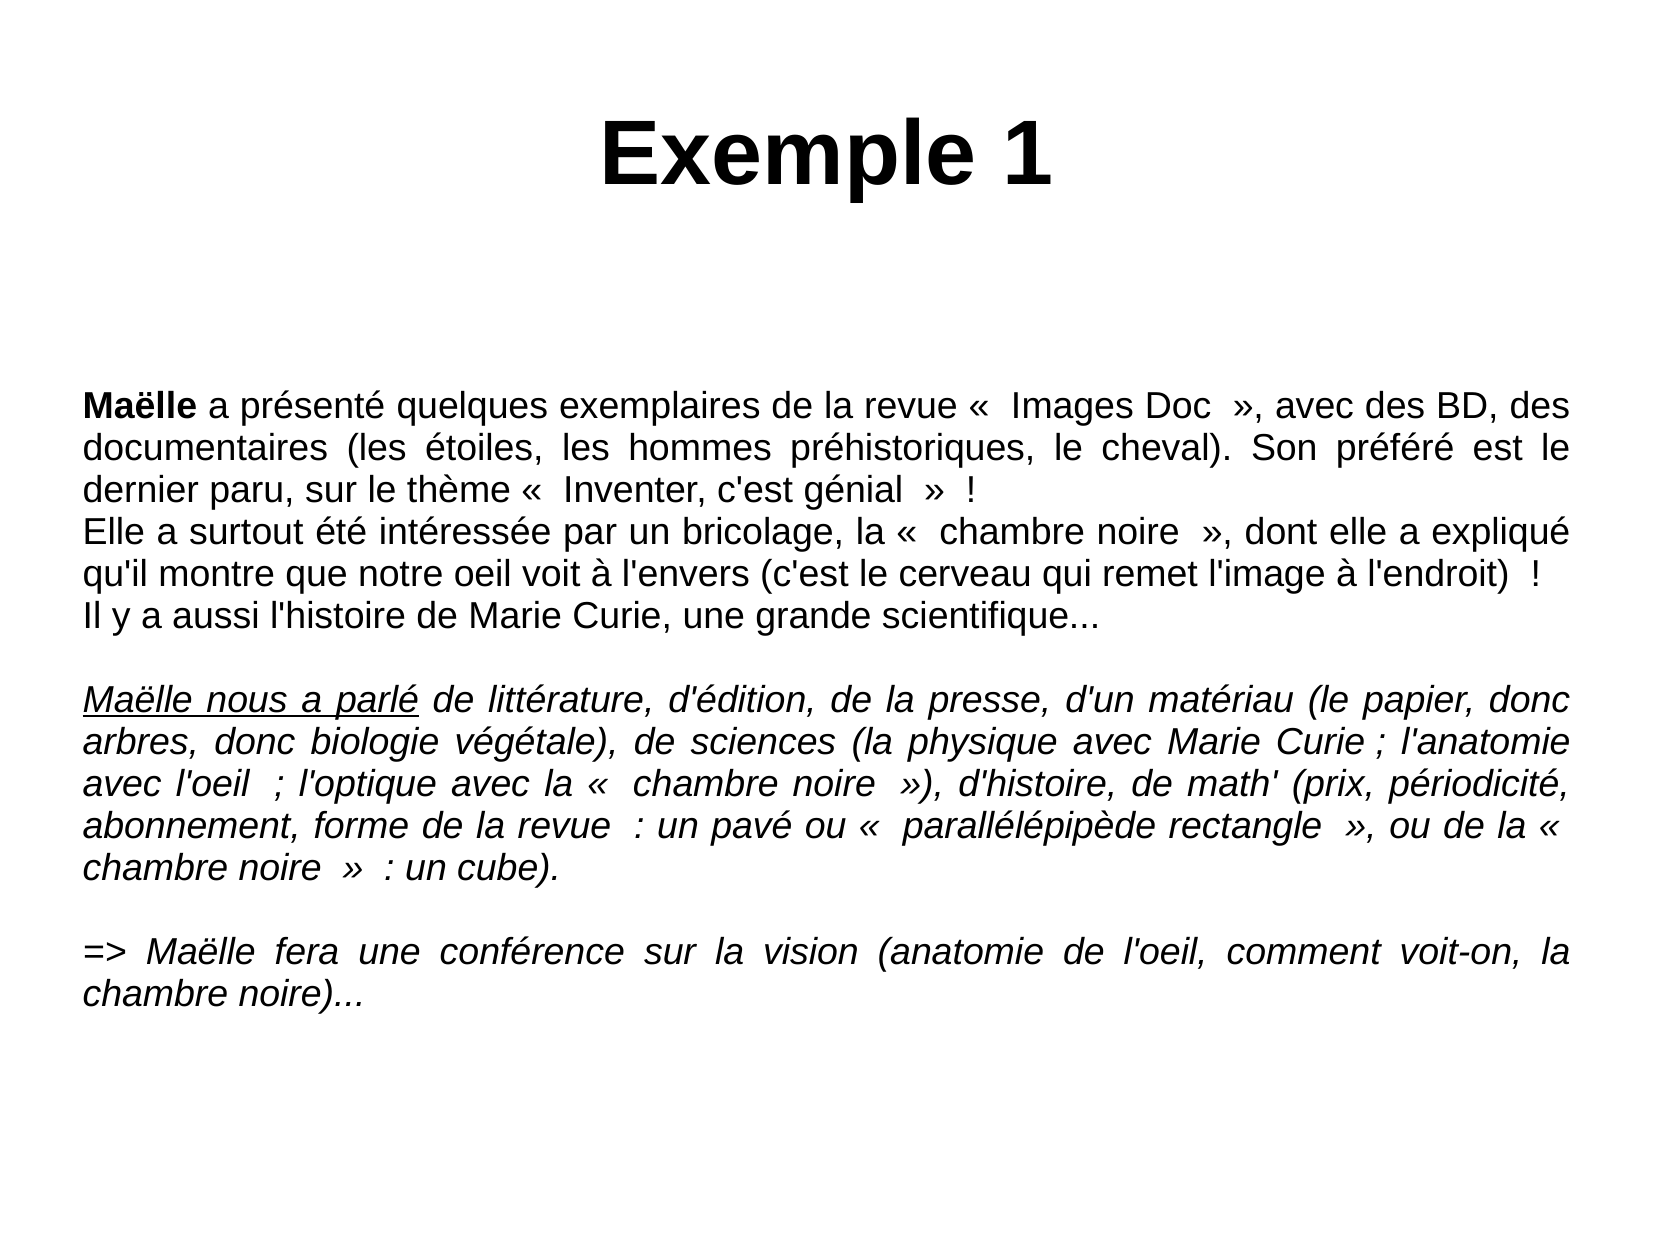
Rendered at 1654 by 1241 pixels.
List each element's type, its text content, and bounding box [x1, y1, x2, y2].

title Exemple 1 [82, 49, 1571, 257]
subtitle Maëlle a présenté quelques exemplaires de la revue « Images Doc », avec des BD, des documentaires (les étoiles, les hommes préhistoriques, le cheval). Son préféré est le dernier paru, sur le thème « Inventer, c'est génial » ! Elle a surtout été intéressée par un bricolage, la « chambre noire », dont elle a expliqué qu'il montre que notre oeil voit à l'envers (c'est le cerveau qui remet l'image à l'endroit) ! Il y a aussi l'histoire de Marie Curie, une grande scientifique... Maëlle nous a parlé de littérature, d'édition, de la presse, d'un matériau (le papier, donc arbres, donc biologie végétale), de sciences (la physique avec Marie Curie ; l'anatomie avec l'oeil ; l'optique avec la « chambre noire »), d'histoire, de math' (prix, périodicité, abonnement, forme de la revue : un pavé ou « parallélépipède rectangle », ou de la « chambre noire » : un cube). => Maëlle fera une conférence sur la vision (anatomie de l'oeil, comment voit-on, la chambre noire)... [82, 290, 1571, 1109]
